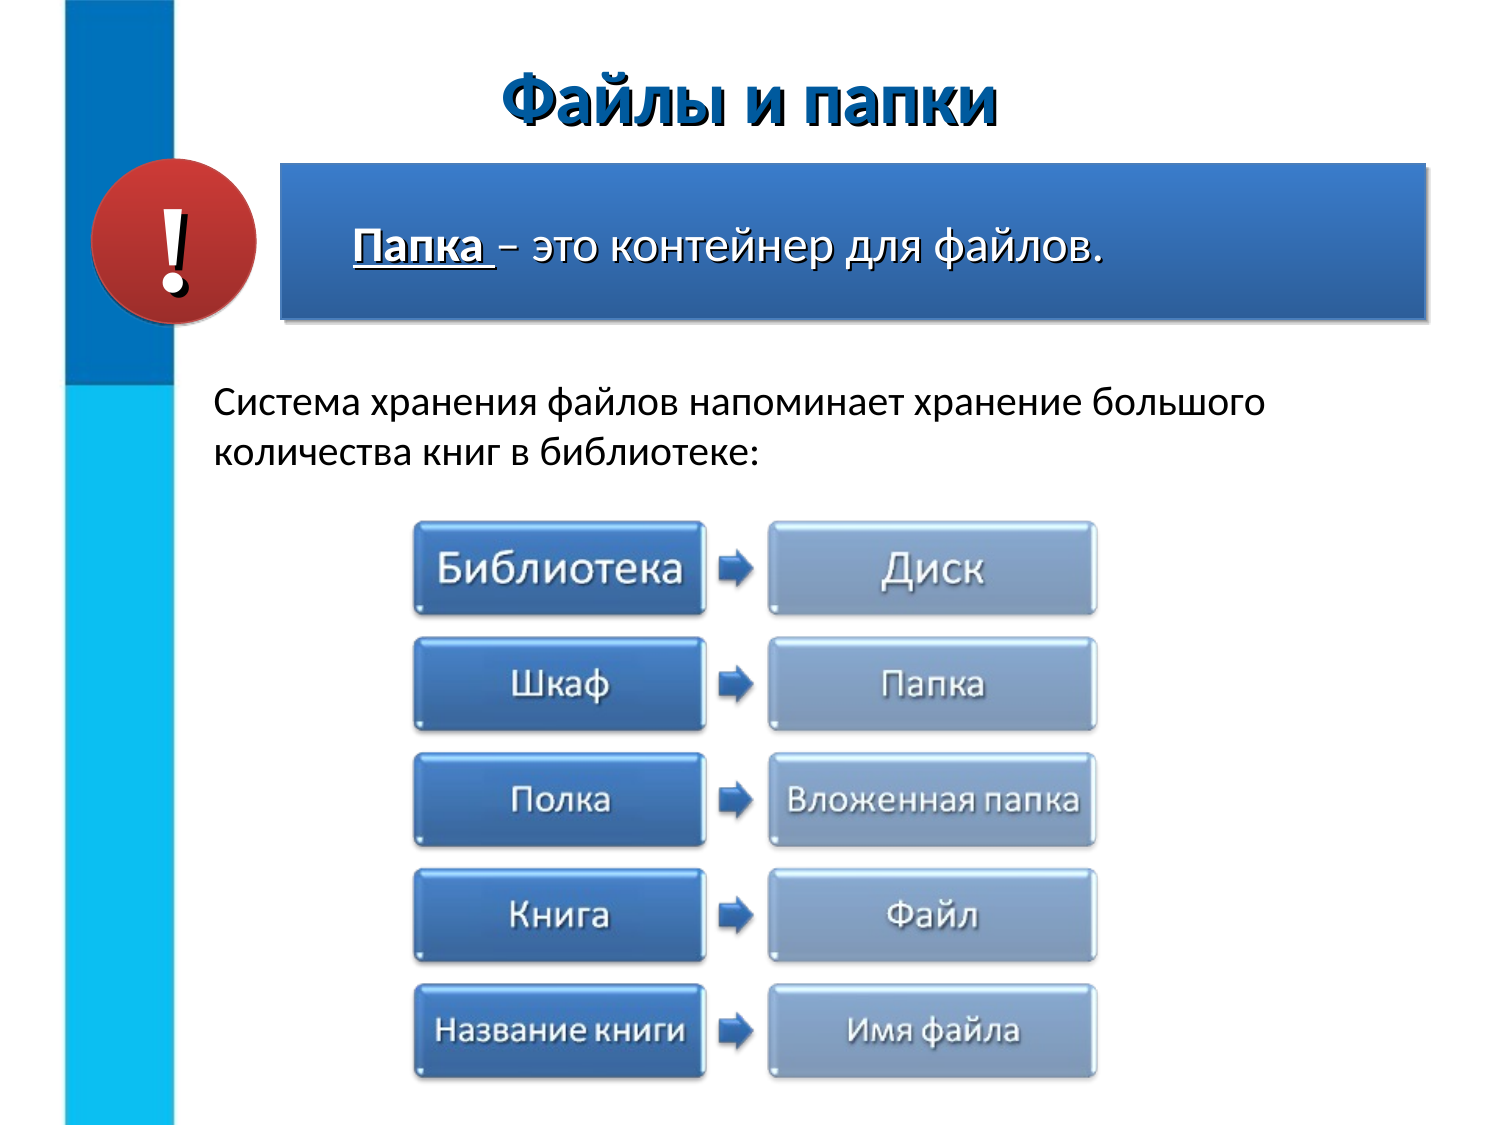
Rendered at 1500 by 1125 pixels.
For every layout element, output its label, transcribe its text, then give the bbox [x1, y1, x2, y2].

text_box Система хранения файлов напоминает хранение большого количества книг в библиотеке: [198, 366, 1394, 482]
title Файлы и папки [75, 0, 1426, 188]
picture [285, 168, 1428, 323]
text_box ! [91, 159, 256, 324]
list Папка – это контейнер для файлов. [281, 188, 1425, 319]
picture [0, 0, 1500, 1125]
